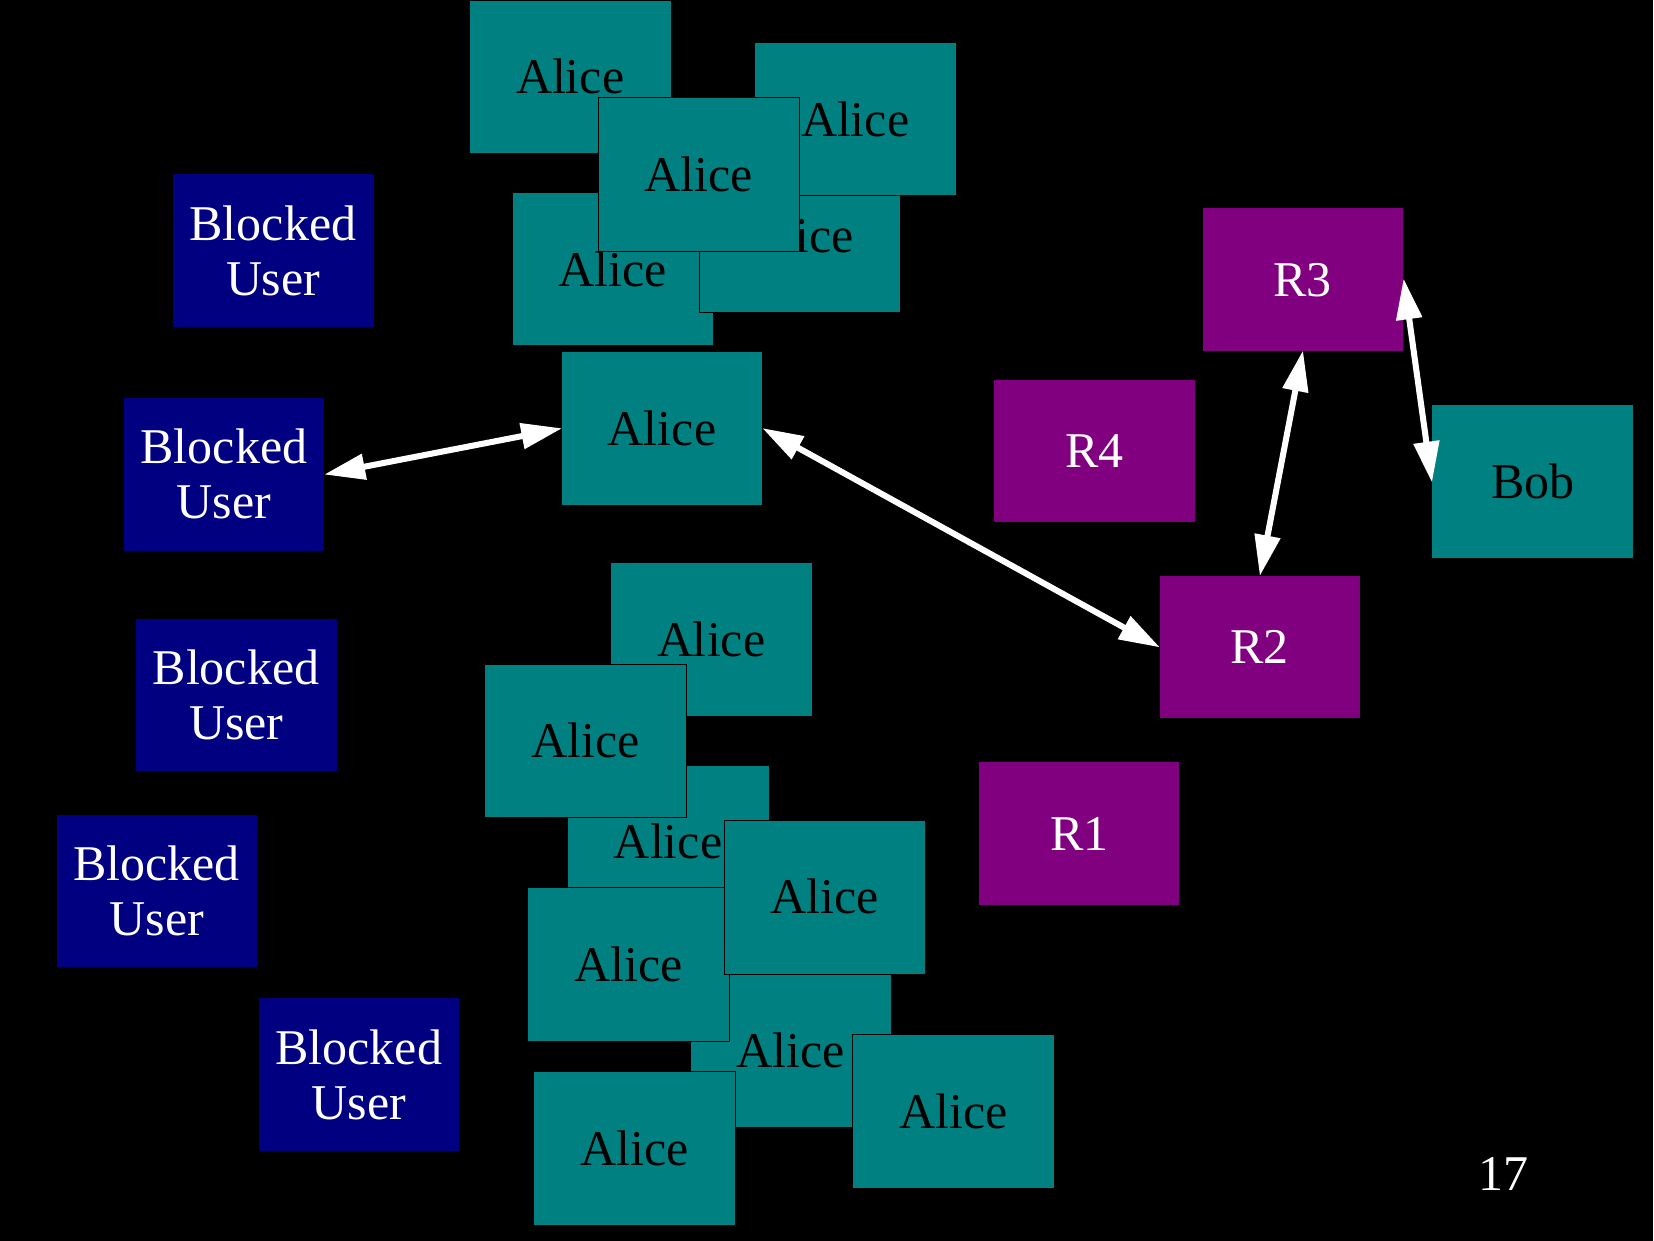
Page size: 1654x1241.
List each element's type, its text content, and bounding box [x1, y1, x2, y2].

text_box R1 [978, 761, 1180, 906]
text_box Alice [690, 975, 892, 1128]
text_box Alice [699, 196, 901, 313]
text_box Blocked User [172, 173, 375, 328]
text_box Bob [1431, 404, 1634, 559]
text_box Blocked User [258, 997, 460, 1152]
text_box Alice [610, 562, 813, 717]
text_box Alice [561, 351, 763, 506]
text_box Alice [754, 42, 957, 196]
text_box Alice [567, 765, 770, 887]
text_box R3 [1202, 207, 1404, 352]
text_box Alice [484, 664, 687, 818]
text_box R2 [1159, 575, 1361, 719]
text_box R4 [993, 379, 1196, 523]
text_box Alice [724, 820, 926, 975]
text_box Alice [852, 1034, 1055, 1189]
text_box Alice [533, 1071, 736, 1226]
text_box Alice [512, 192, 714, 346]
text_box Blocked User [135, 618, 338, 772]
text_box Alice [527, 887, 730, 1042]
text_box Alice [469, 0, 672, 154]
text_box Alice [598, 97, 800, 252]
text_box Blocked User [56, 814, 258, 968]
text_box Blocked User [123, 397, 325, 552]
